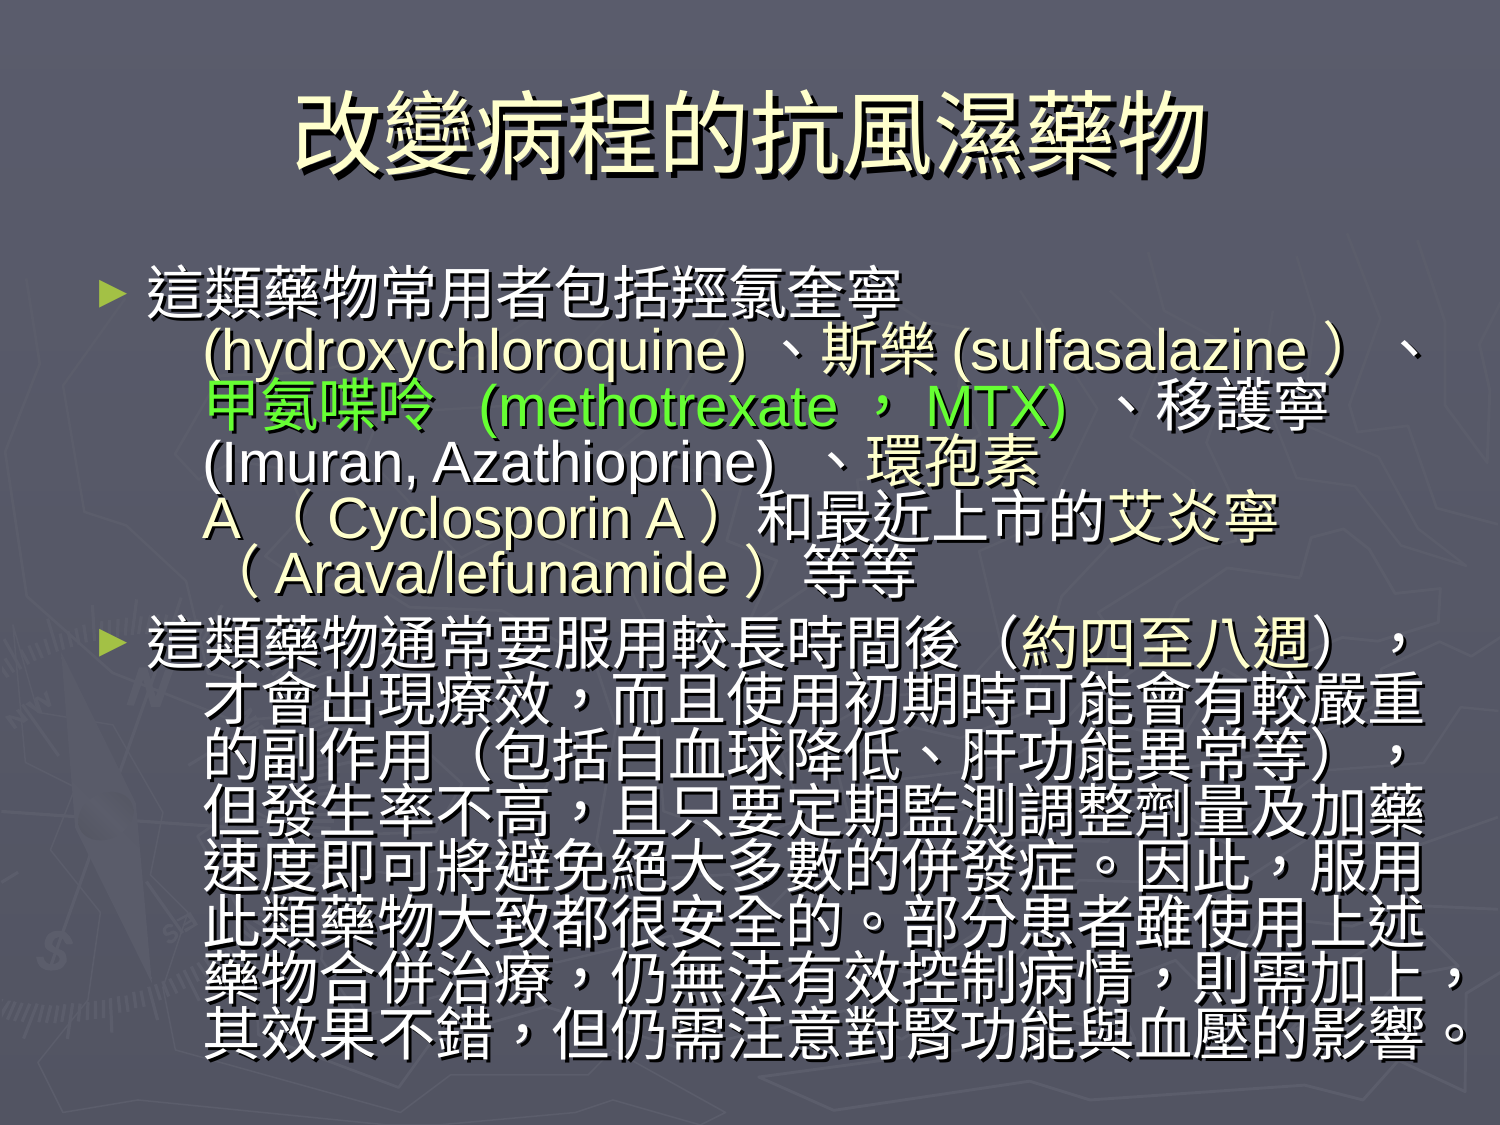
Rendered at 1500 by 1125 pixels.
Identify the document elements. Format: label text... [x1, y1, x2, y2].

list 這類藥物常用者包括羥氯奎寧(hydroxychloroquine)、斯樂(sulfasalazine）、甲氨喋呤 (methotrexate，MTX) 、移護寧(Imuran, Azathioprine) 、環孢素A（Cyclosporin A）和最近上市的艾炎寧（Arava/lefunamide）等等 這類藥物通常要服用較長時間後（約四至八週），才會出現療效，而且使用初期時可能會有較嚴重的副作用（包括白血球降低、肝功能異常等），但發生率不高，且只要定期監測調整劑量及加藥速度即可將避免絕大多數的併發症。因此，服用此類藥物大致都很安全的。部分患者雖使用上述藥物合併治療，仍無法有效控制病情，則需加上，其效果不錯，但仍需注意對腎功能與血壓的影響。 [75, 262, 1459, 1094]
title 改變病程的抗風濕藥物 [49, 37, 1451, 225]
